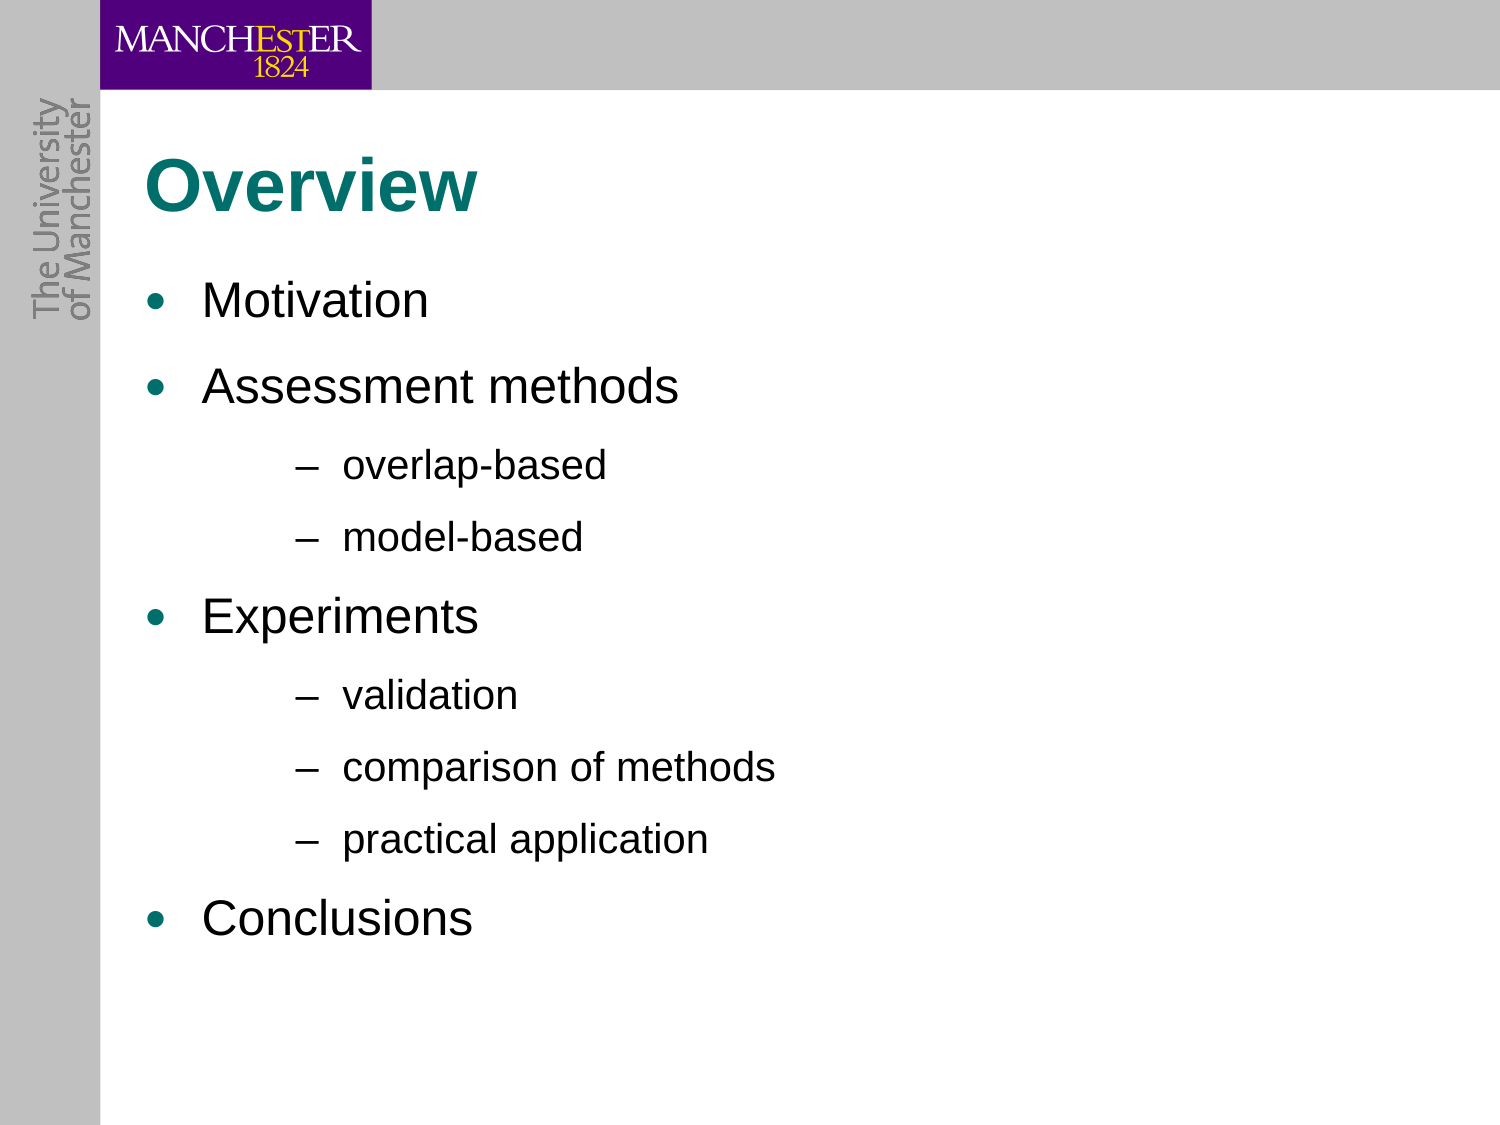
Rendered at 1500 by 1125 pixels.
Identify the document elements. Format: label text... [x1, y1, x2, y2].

picture [0, 0, 372, 320]
title Overview [129, 120, 1406, 251]
list Motivation Assessment methods overlap-based model-based Experiments validation comparison of methods practical application Conclusions [130, 259, 1407, 1012]
